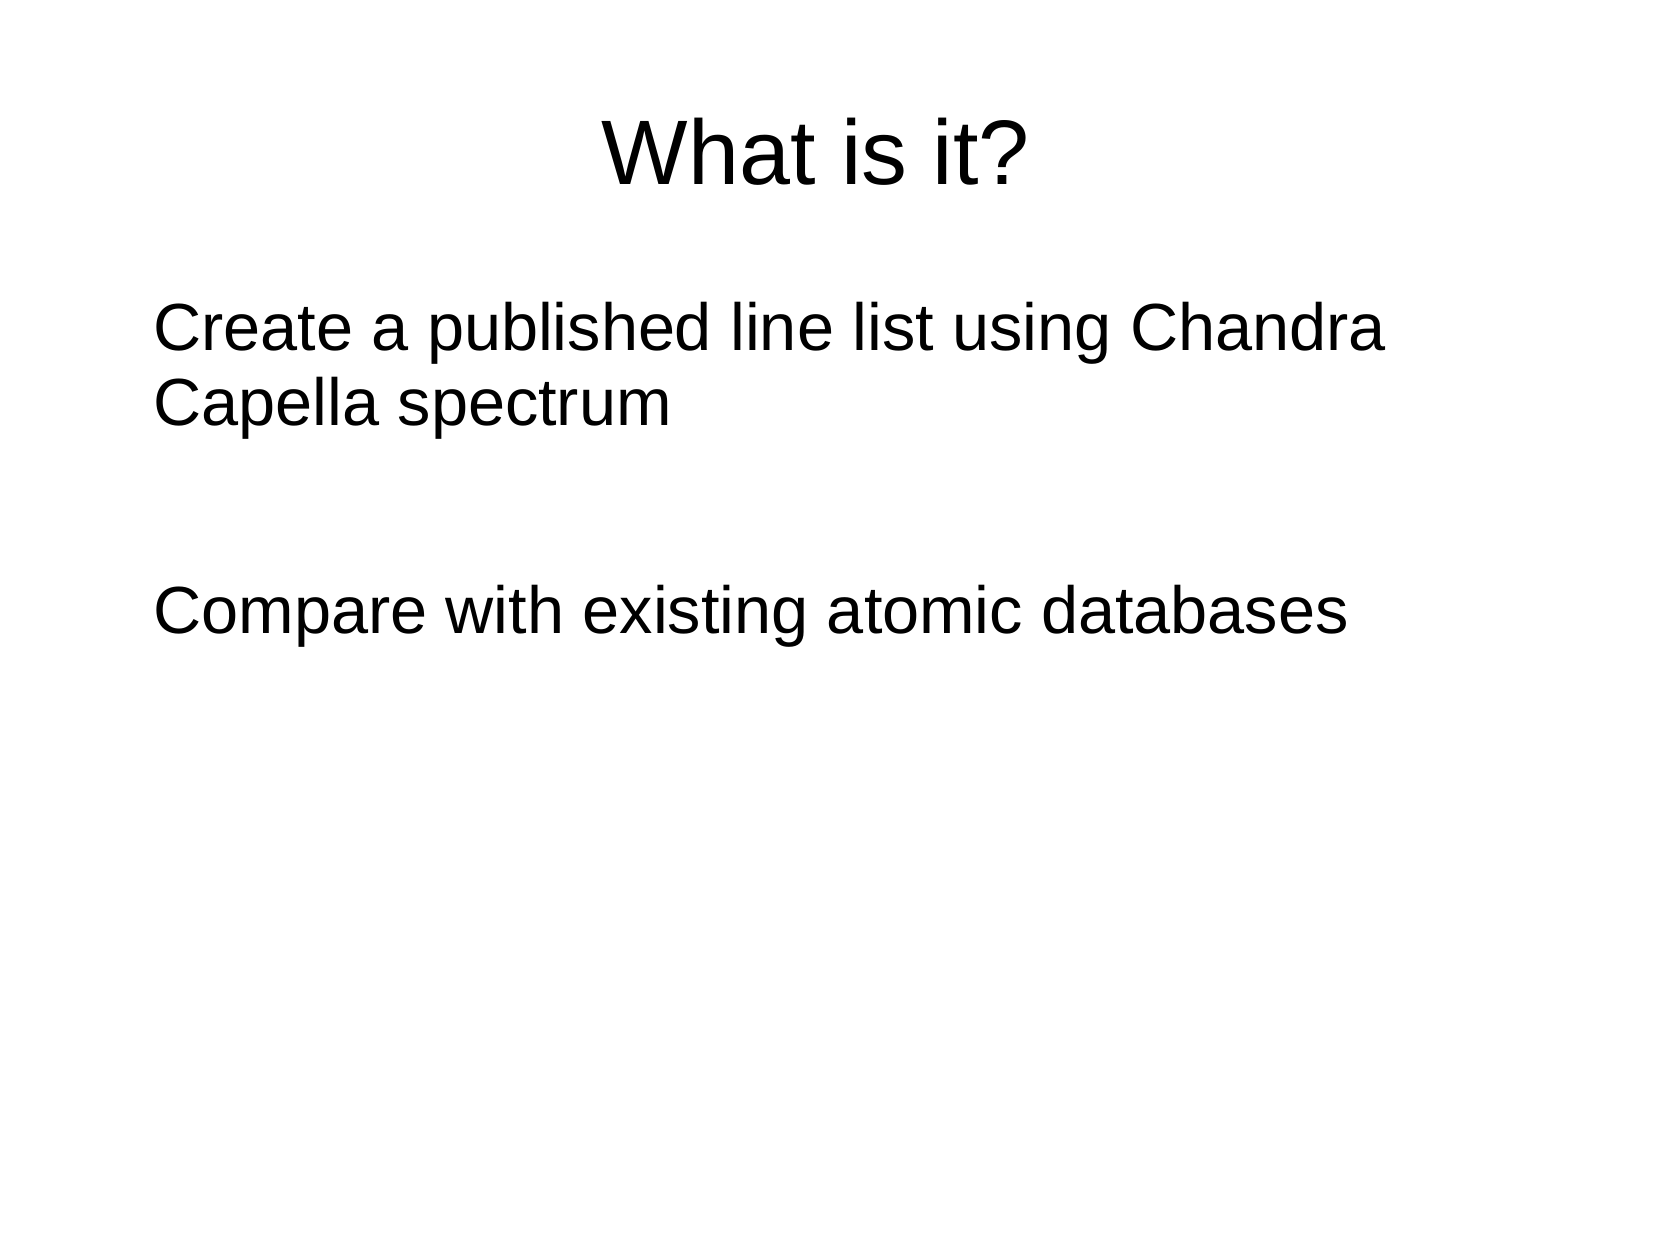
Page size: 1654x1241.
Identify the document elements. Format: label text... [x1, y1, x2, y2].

title What is it? [82, 49, 1571, 257]
list Create a published line list using Chandra Capella spectrum Compare with existing atomic databases [82, 290, 1538, 1010]
